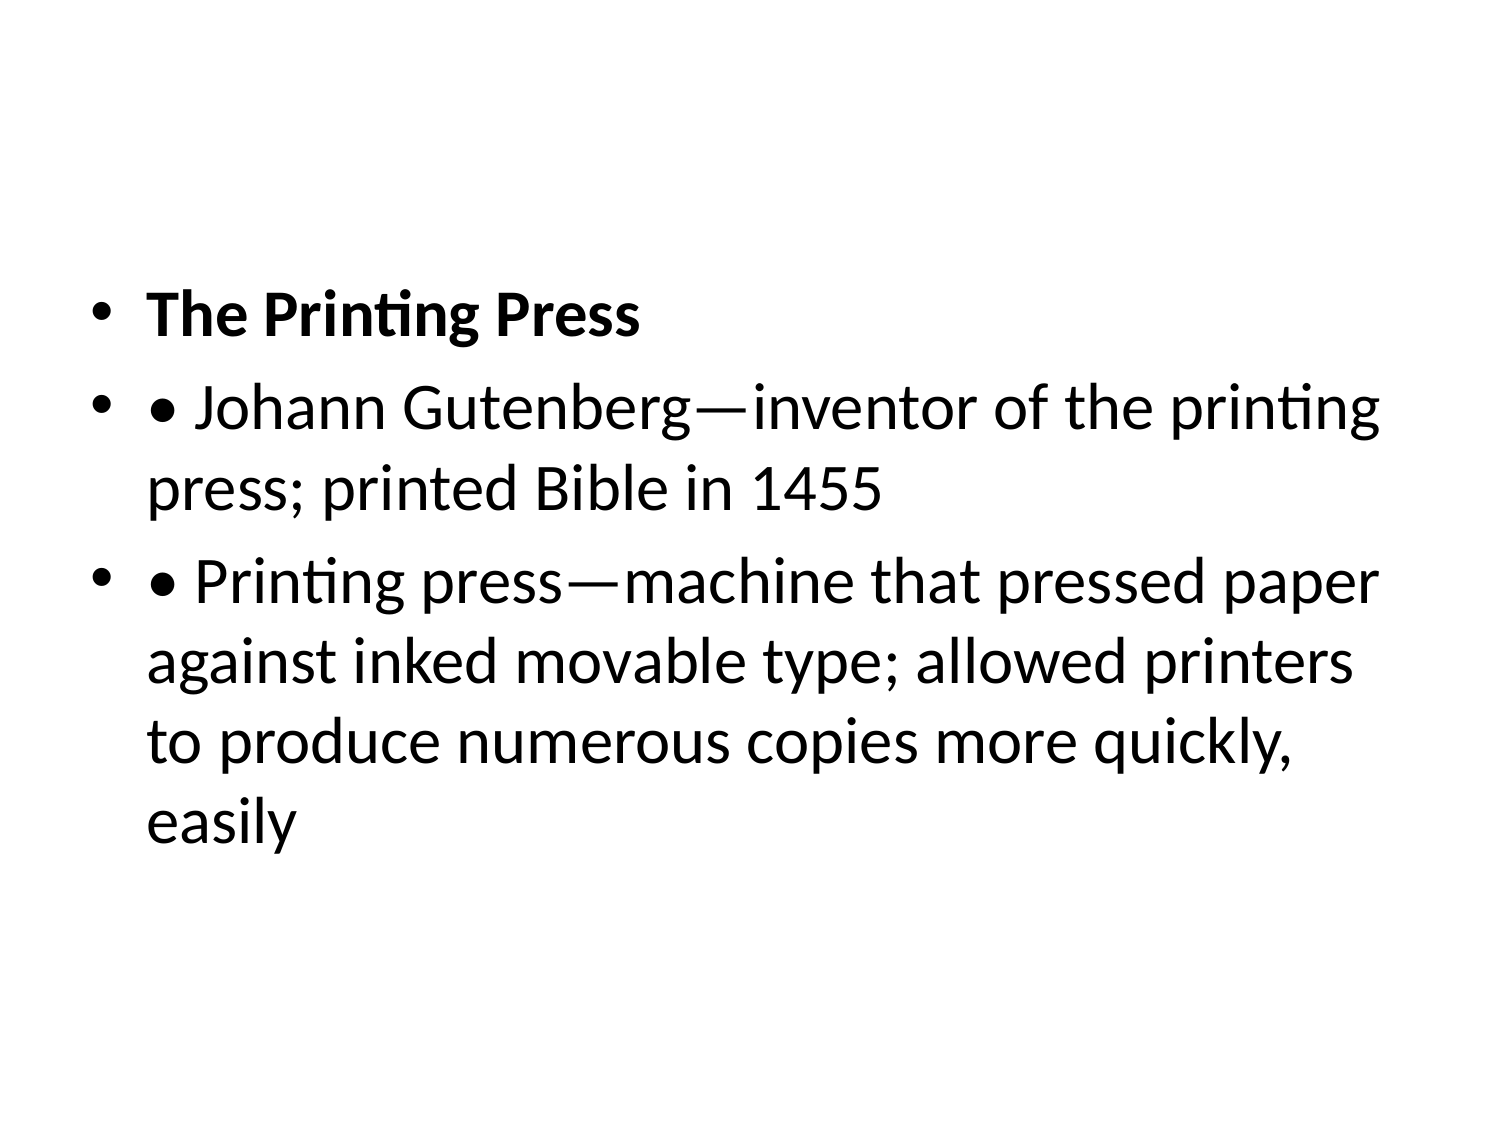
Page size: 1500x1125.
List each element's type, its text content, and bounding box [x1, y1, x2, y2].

list The Printing Press • Johann Gutenberg—inventor of the printing press; printed Bible in 1455 • Printing press—machine that pressed paper against inked movable type; allowed printers to produce numerous copies more quickly, easily [75, 262, 1425, 1005]
